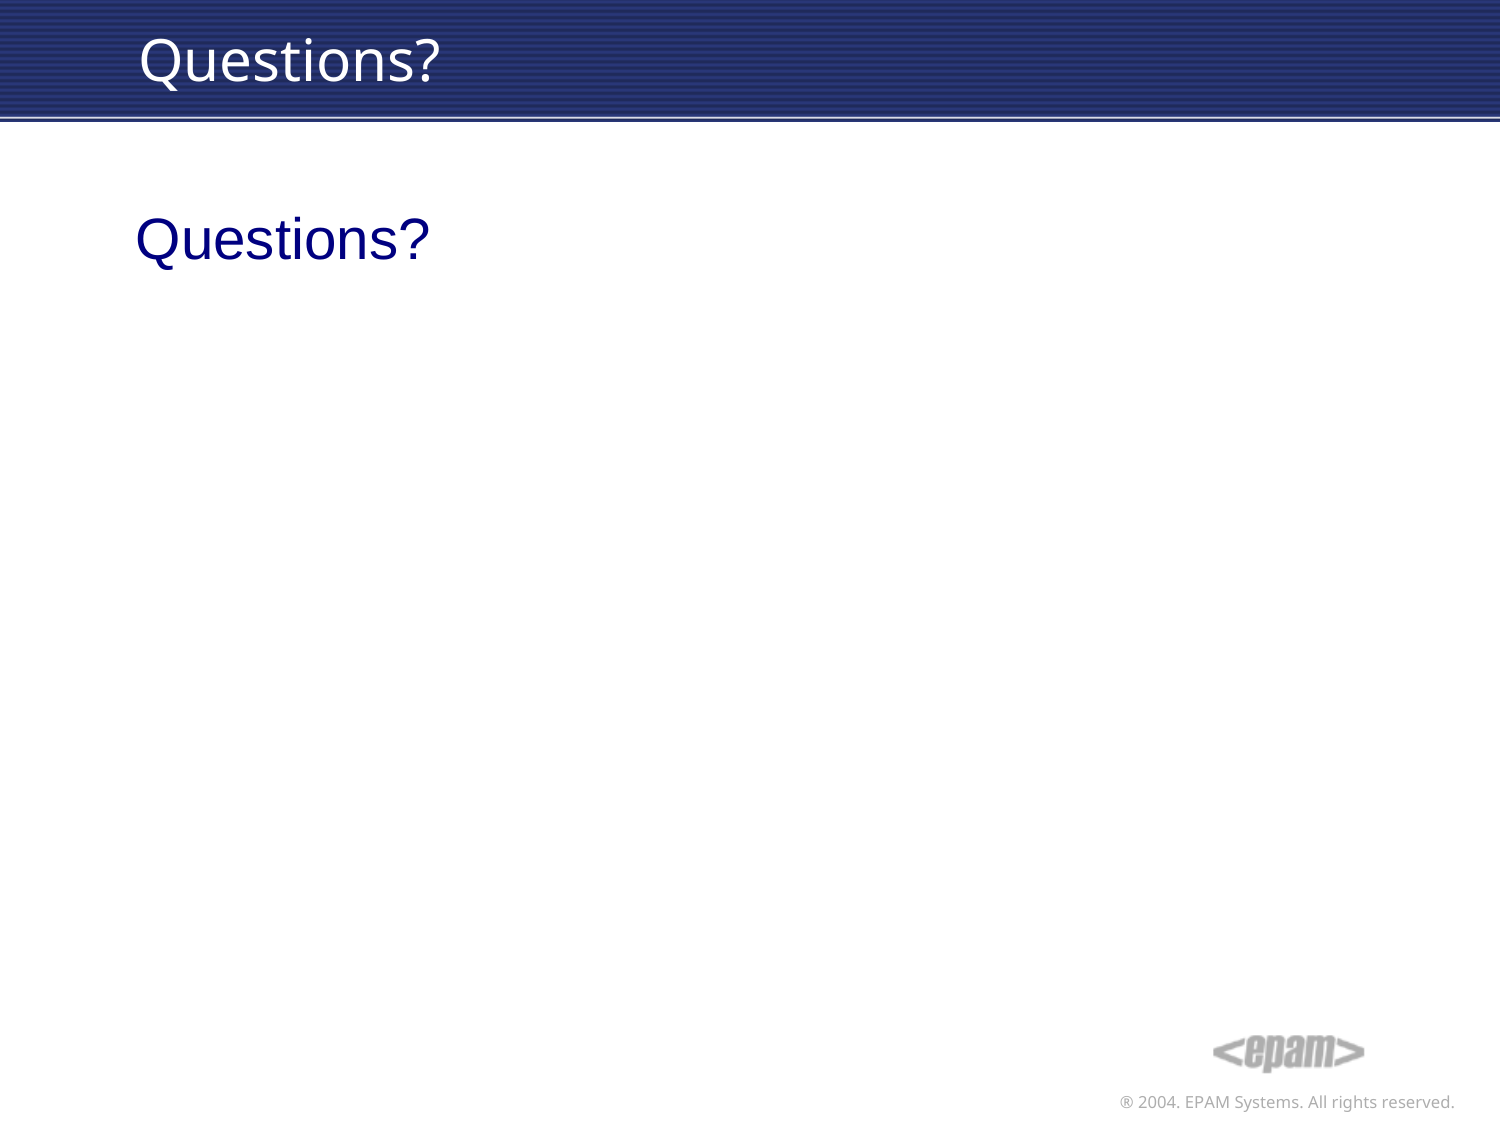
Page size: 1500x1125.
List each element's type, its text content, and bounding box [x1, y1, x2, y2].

title Questions? [138, 24, 1370, 93]
list Questions? [135, 208, 1386, 937]
picture [1212, 1034, 1366, 1075]
